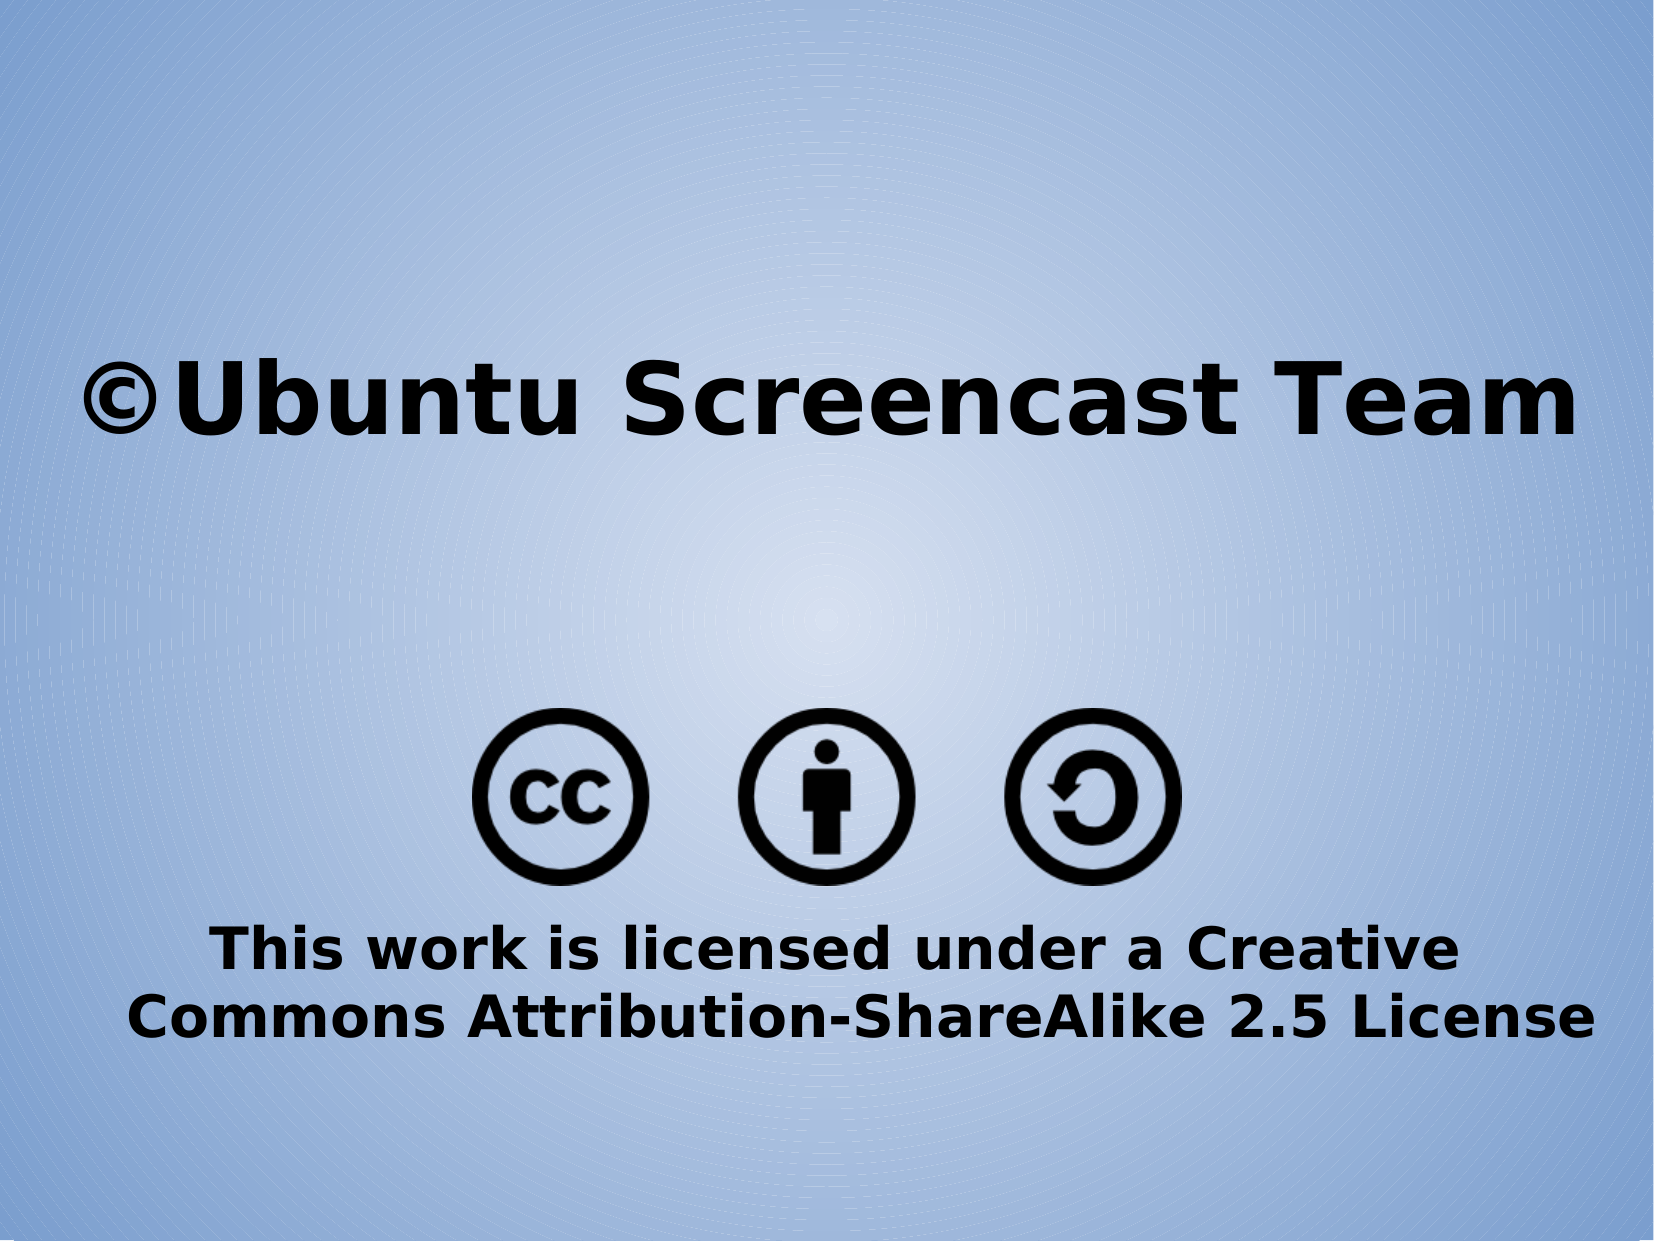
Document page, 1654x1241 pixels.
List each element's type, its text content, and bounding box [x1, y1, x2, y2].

list This work is licensed under a Creative Commons Attribution-ShareAlike 2.5 License [29, 915, 1625, 1051]
picture [472, 708, 1182, 886]
title ©Ubuntu Screencast Team [29, 239, 1625, 562]
